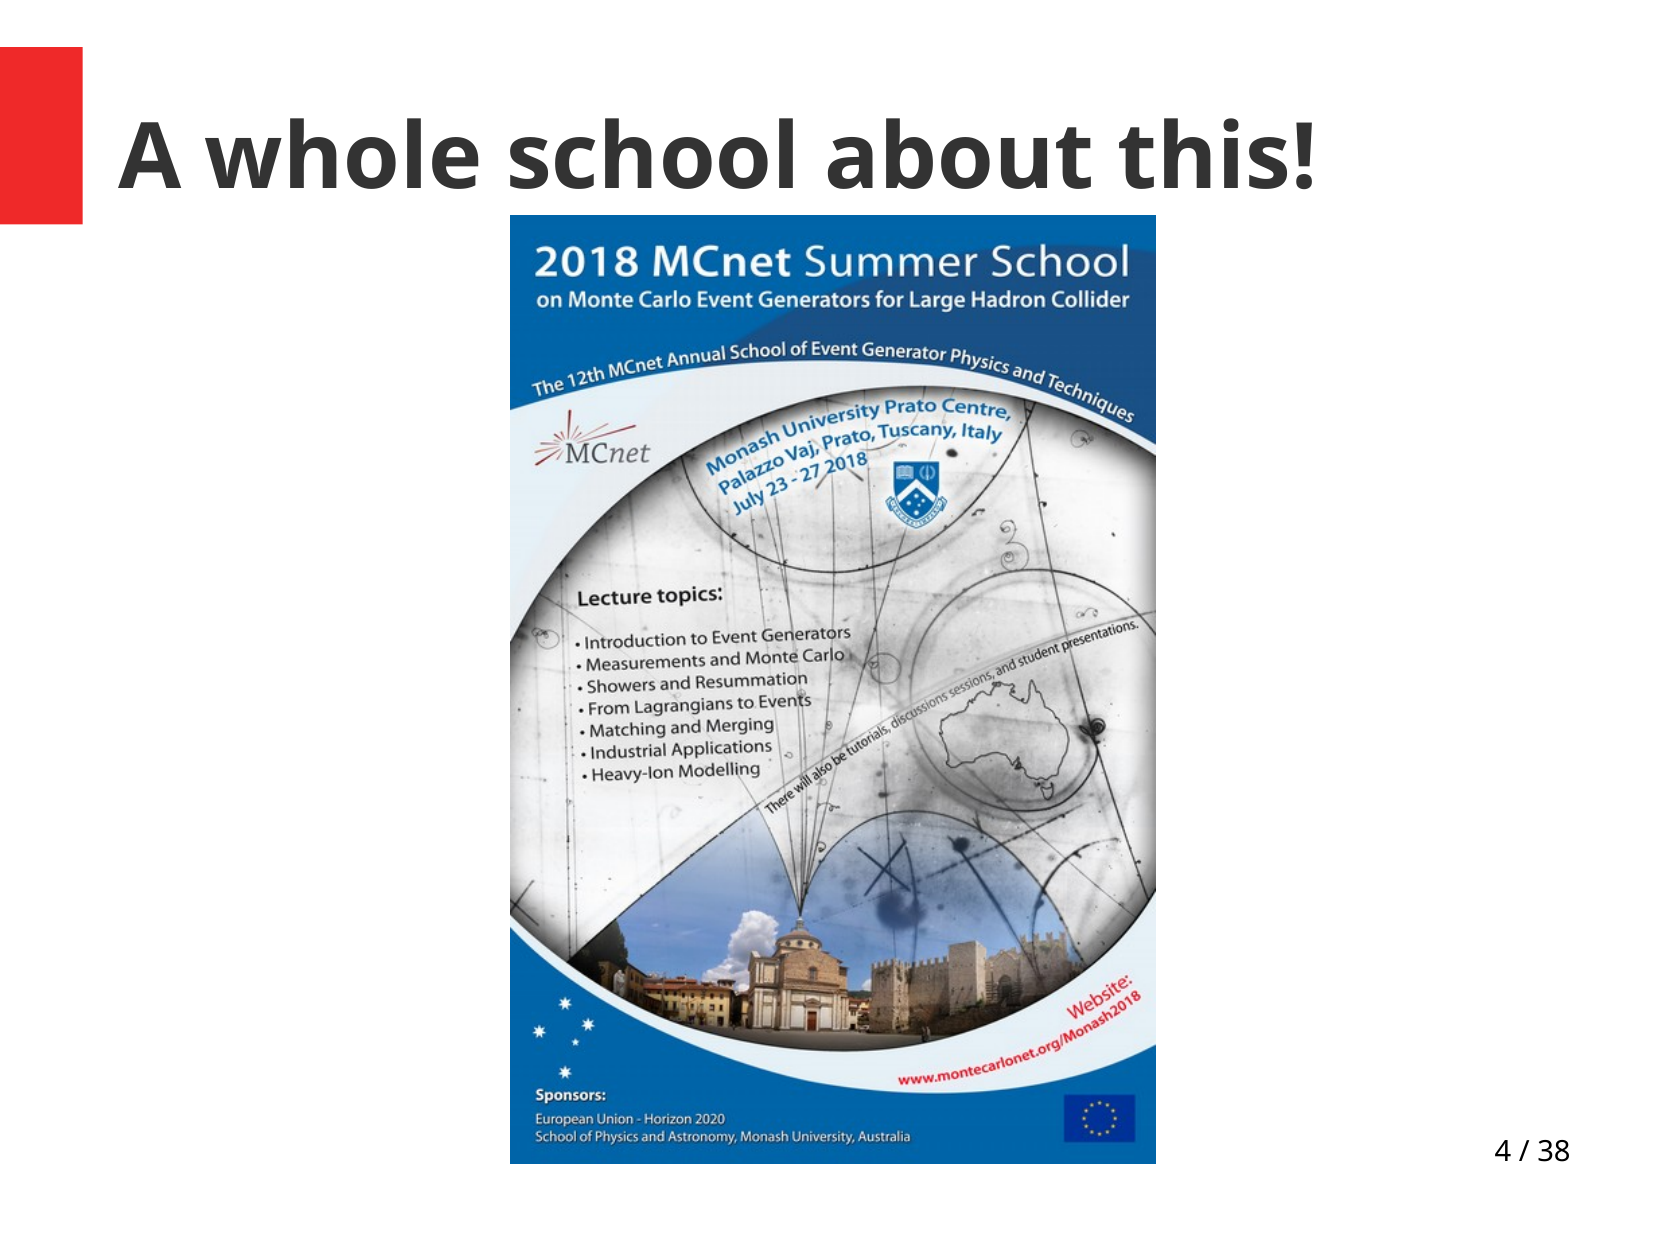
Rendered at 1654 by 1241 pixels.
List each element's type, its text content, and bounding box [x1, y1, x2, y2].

picture [510, 215, 1156, 1164]
title A whole school about this! [118, 49, 1571, 257]
